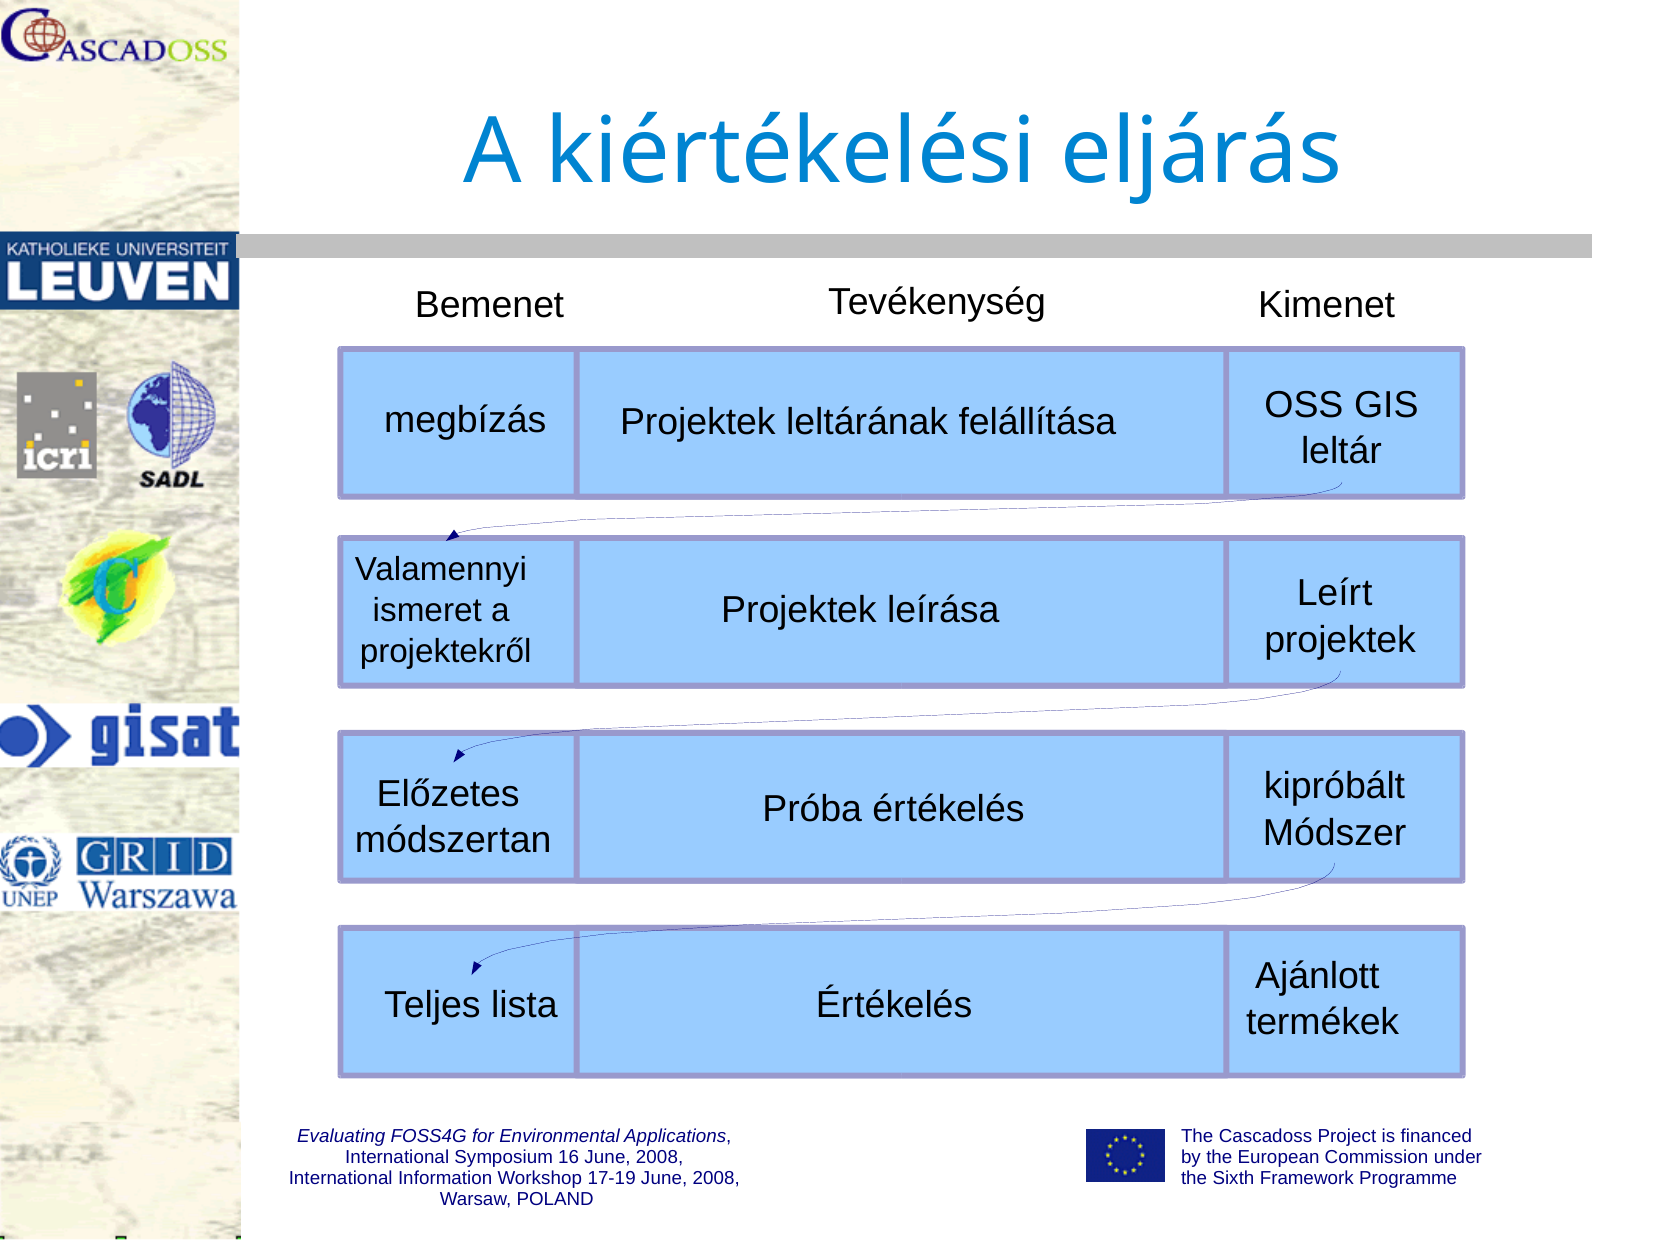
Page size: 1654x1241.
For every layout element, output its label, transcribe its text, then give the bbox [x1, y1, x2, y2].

picture [1086, 1129, 1165, 1182]
title A kiértékelési eljárás [236, 43, 1571, 251]
chart [266, 260, 1572, 1094]
picture [0, 0, 241, 1241]
